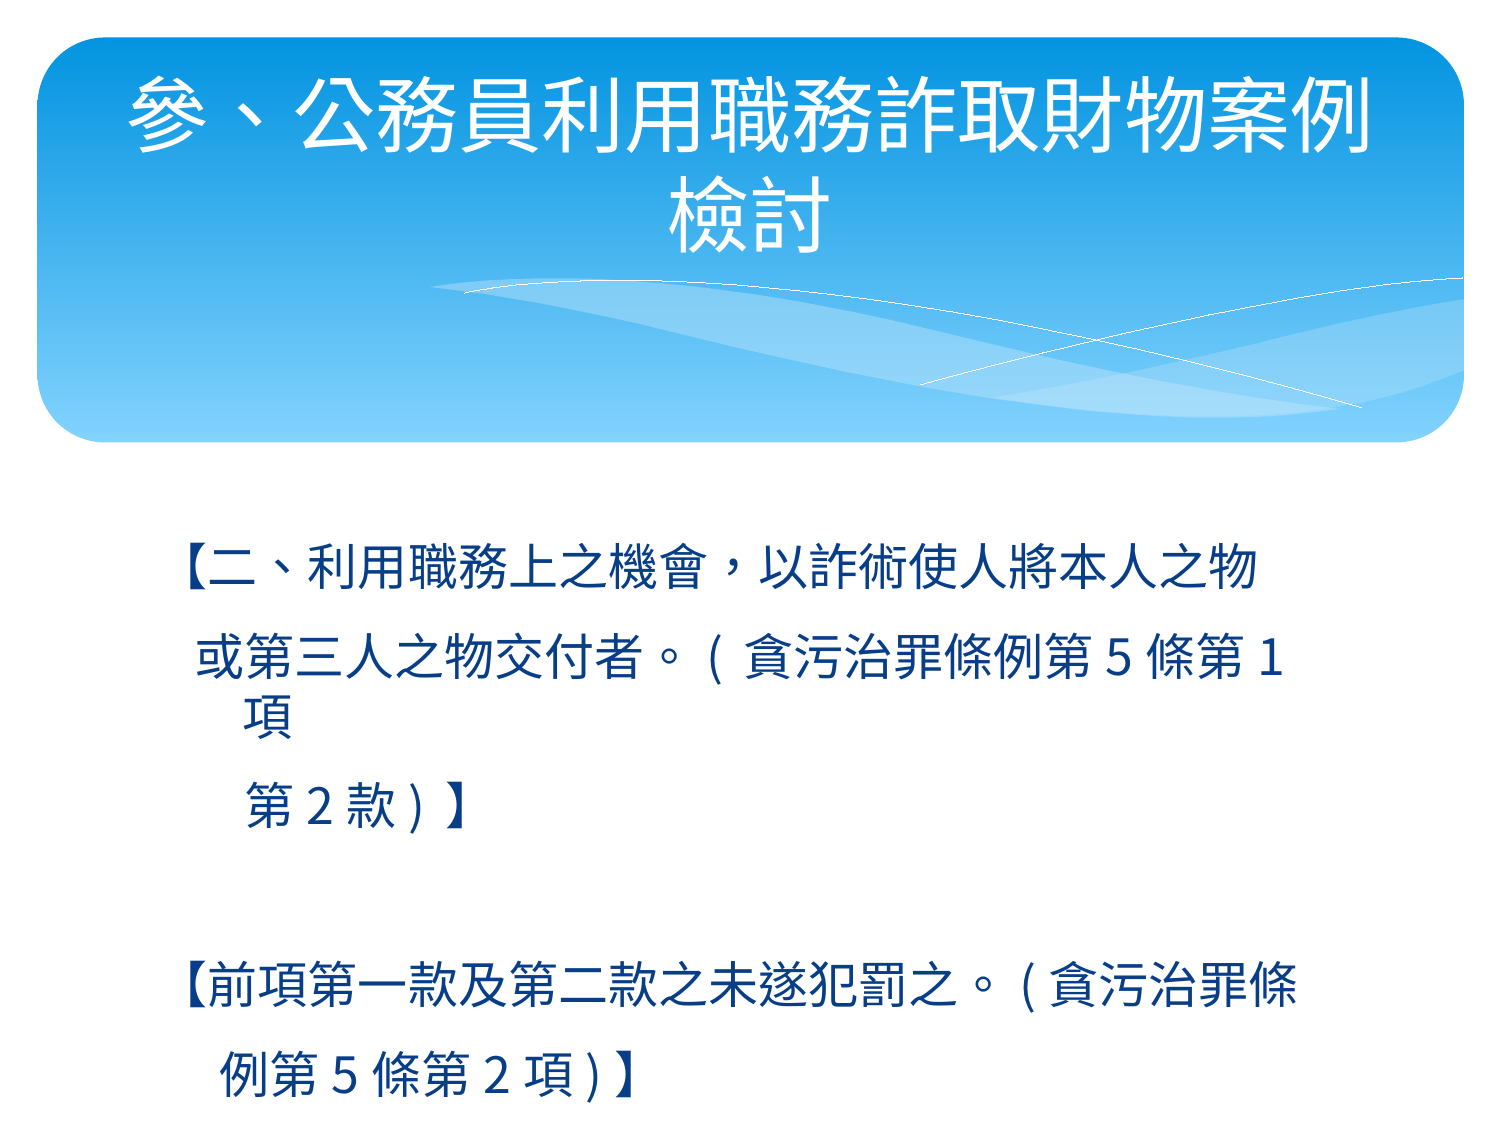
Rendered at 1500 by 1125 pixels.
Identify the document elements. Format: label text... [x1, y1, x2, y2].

list 【二、利用職務上之機會，以詐術使人將本人之物 或第三人之物交付者。(貪污治罪條例第5條第1項 第2款)】 【前項第一款及第二款之未遂犯罰之。(貪污治罪條 例第5條第2項)】 [143, 438, 1359, 1005]
title 參、公務員利用職務詐取財物案例檢討 [75, 55, 1425, 261]
